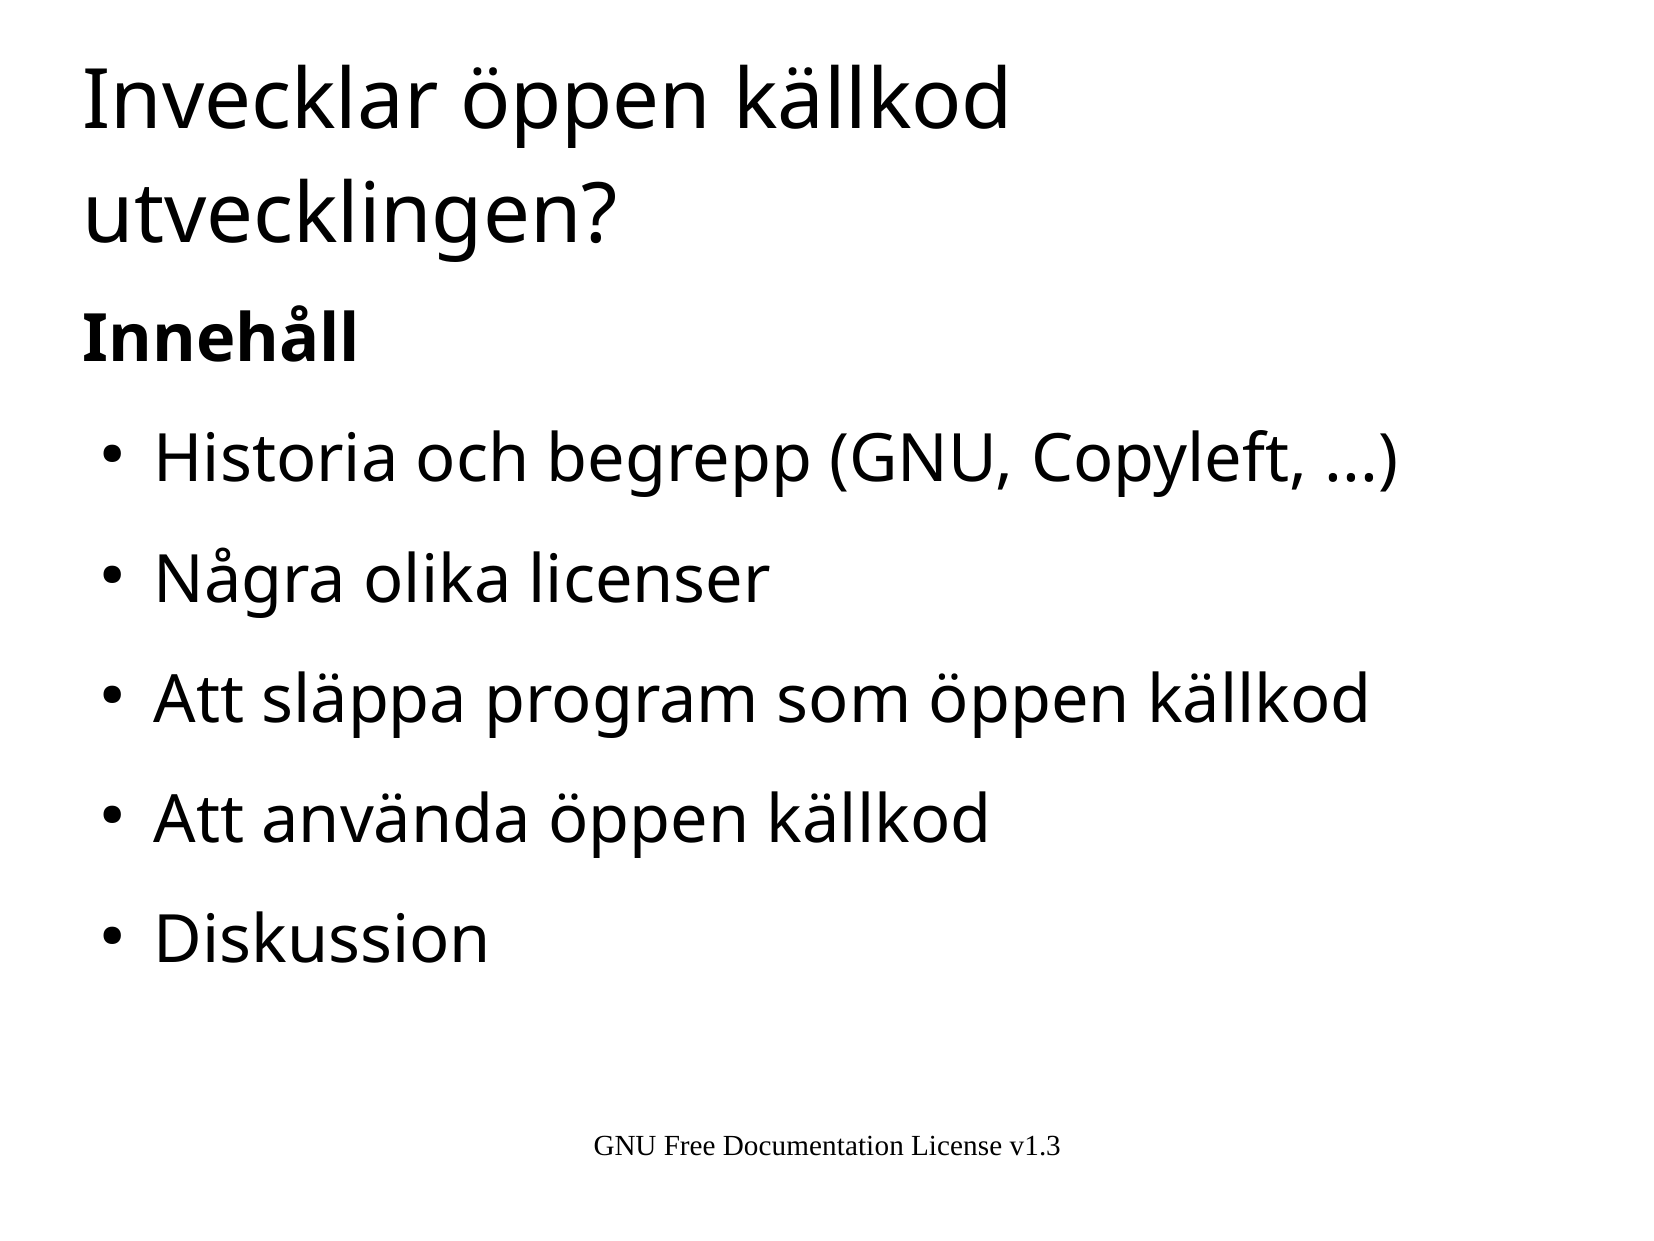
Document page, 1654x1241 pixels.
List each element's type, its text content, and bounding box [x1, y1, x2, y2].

list Innehåll Historia och begrepp (GNU, Copyleft, ...) Några olika licenser Att släppa program som öppen källkod Att använda öppen källkod Diskussion [82, 290, 1538, 1010]
title Invecklar öppen källkod utvecklingen? [82, 49, 1571, 257]
